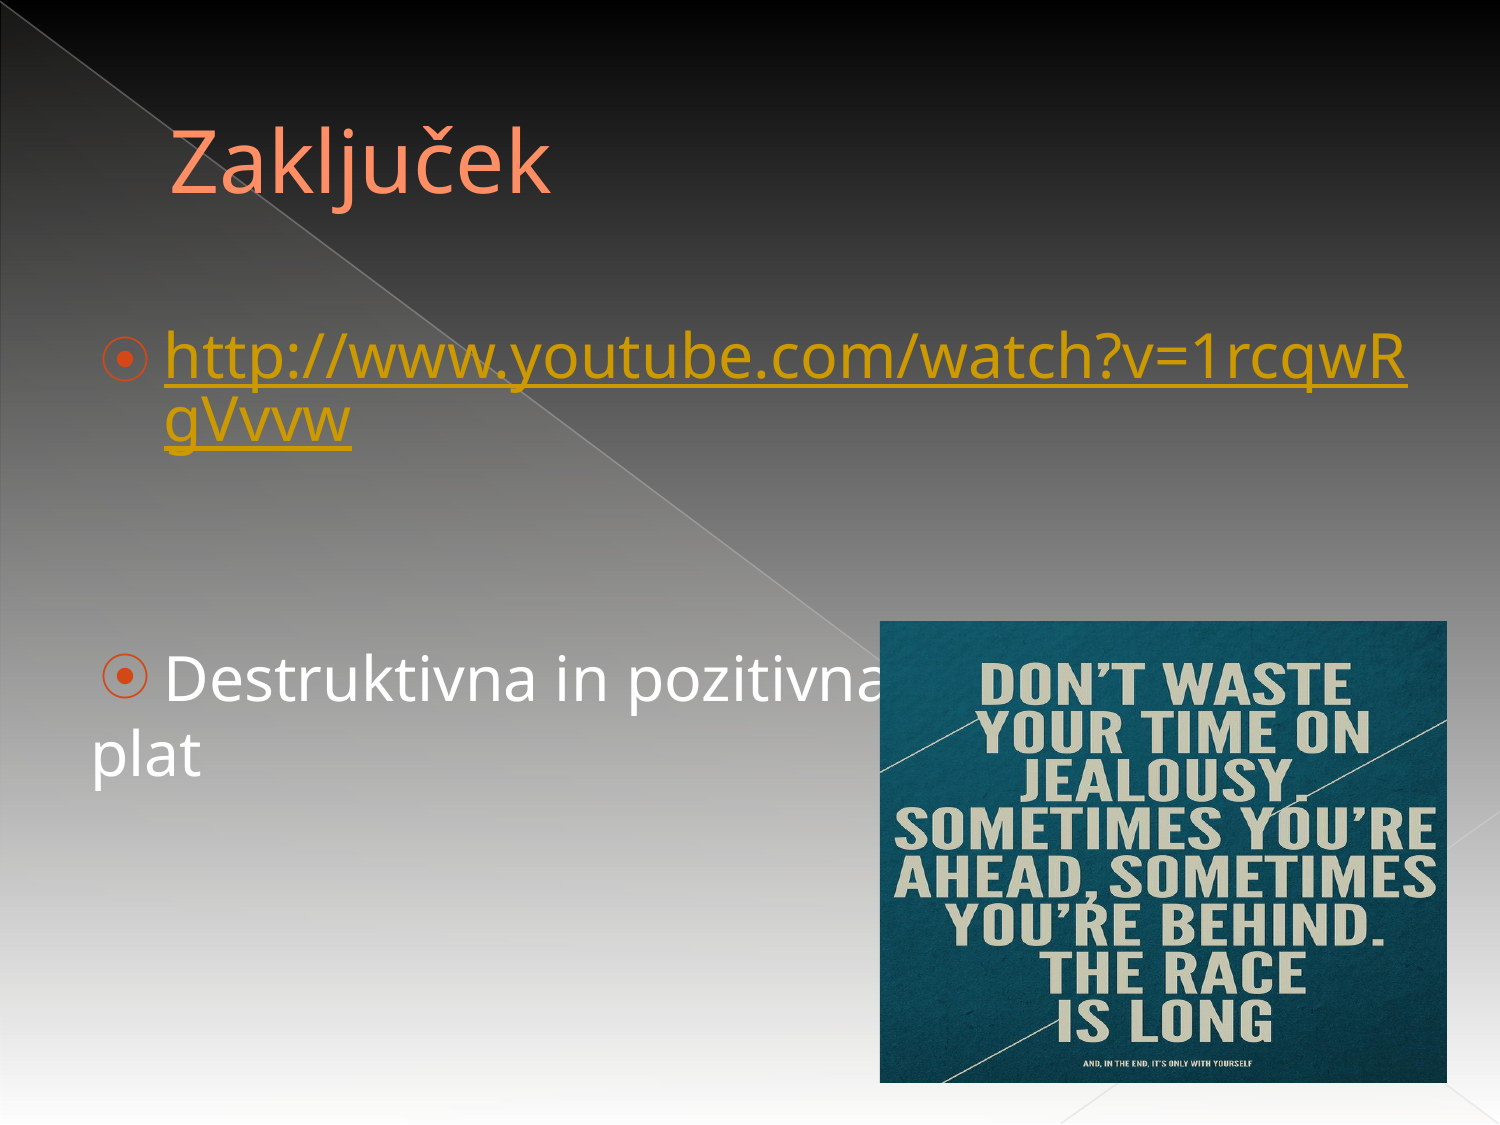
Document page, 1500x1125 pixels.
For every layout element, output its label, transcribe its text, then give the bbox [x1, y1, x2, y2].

list http://www.youtube.com/watch?v=1rcqwRgVvvw Destruktivna in pozitivna plat [75, 308, 1425, 1059]
title Zaključek [75, 43, 1425, 274]
text_box [879, 621, 1447, 1083]
